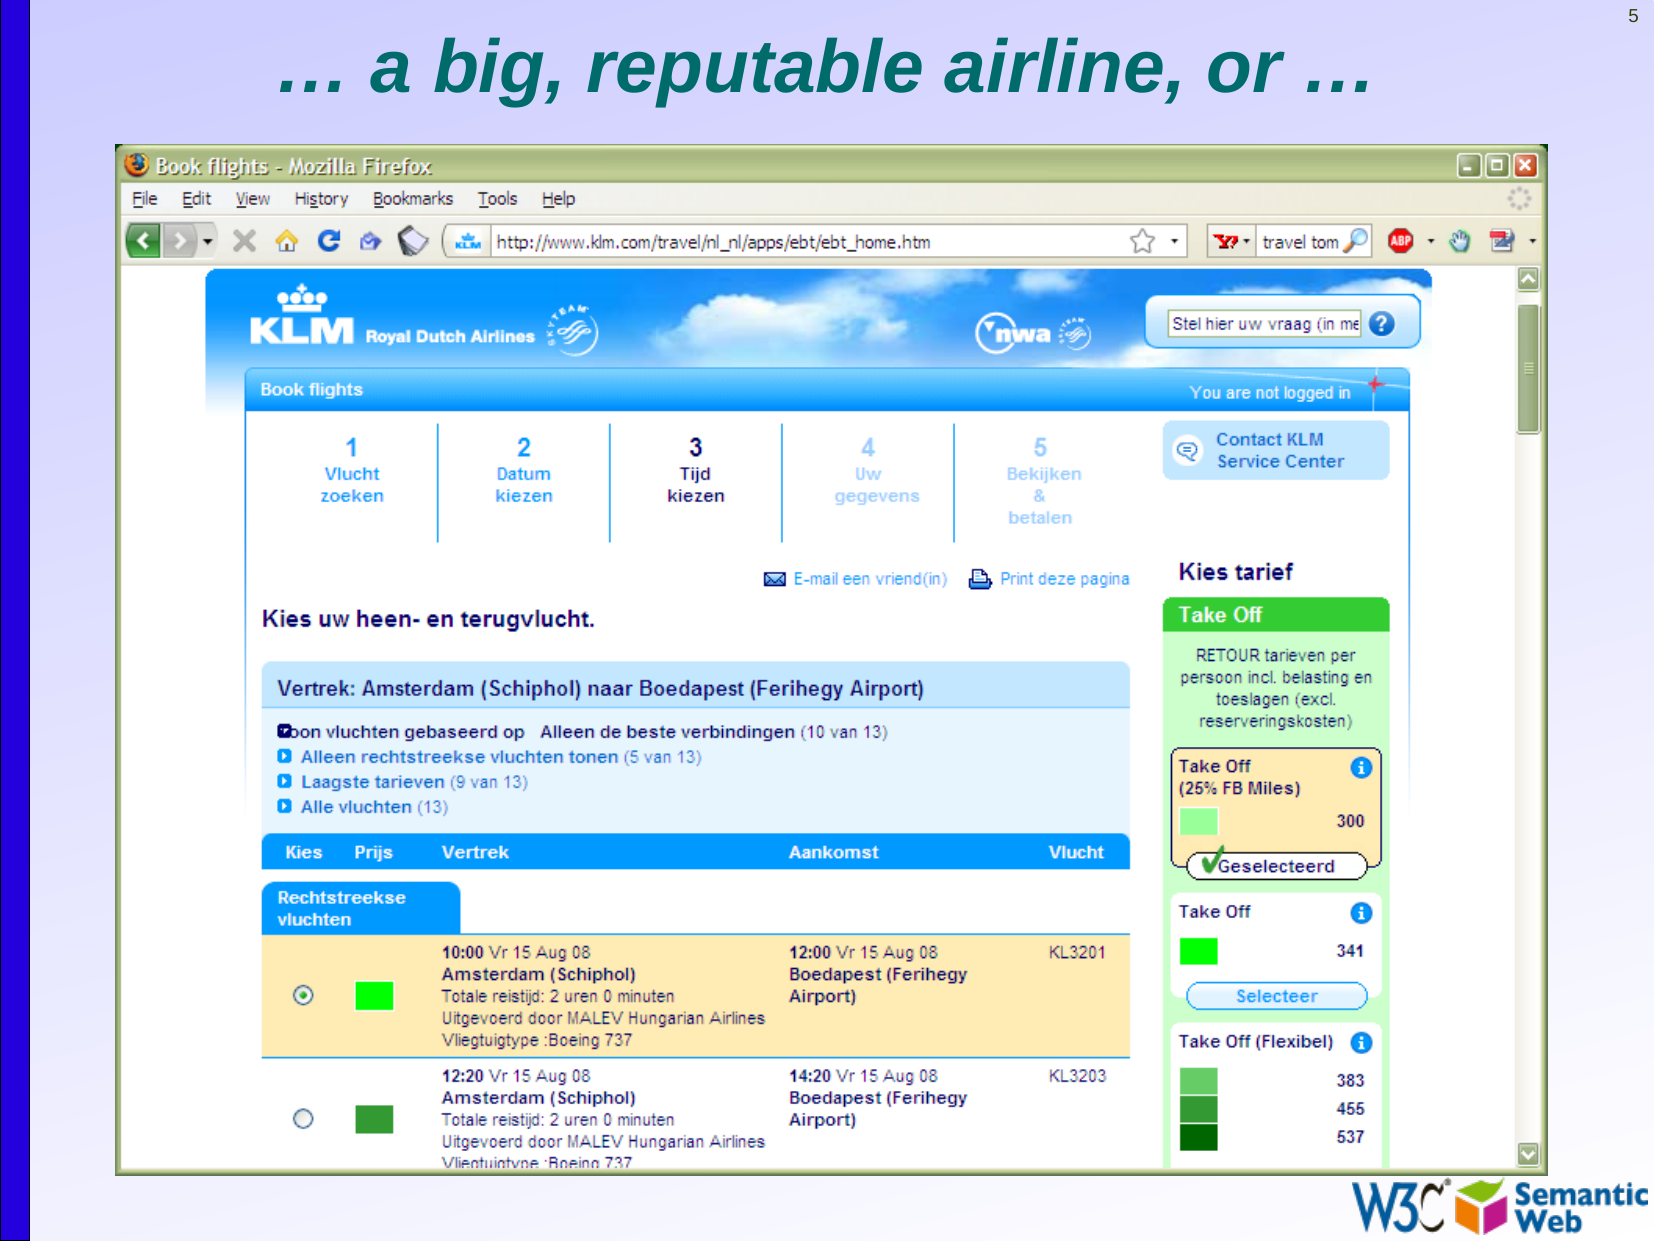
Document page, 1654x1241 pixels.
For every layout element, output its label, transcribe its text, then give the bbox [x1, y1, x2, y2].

title … a big, reputable airline, or … [0, 5, 1654, 125]
picture [115, 144, 1648, 1235]
